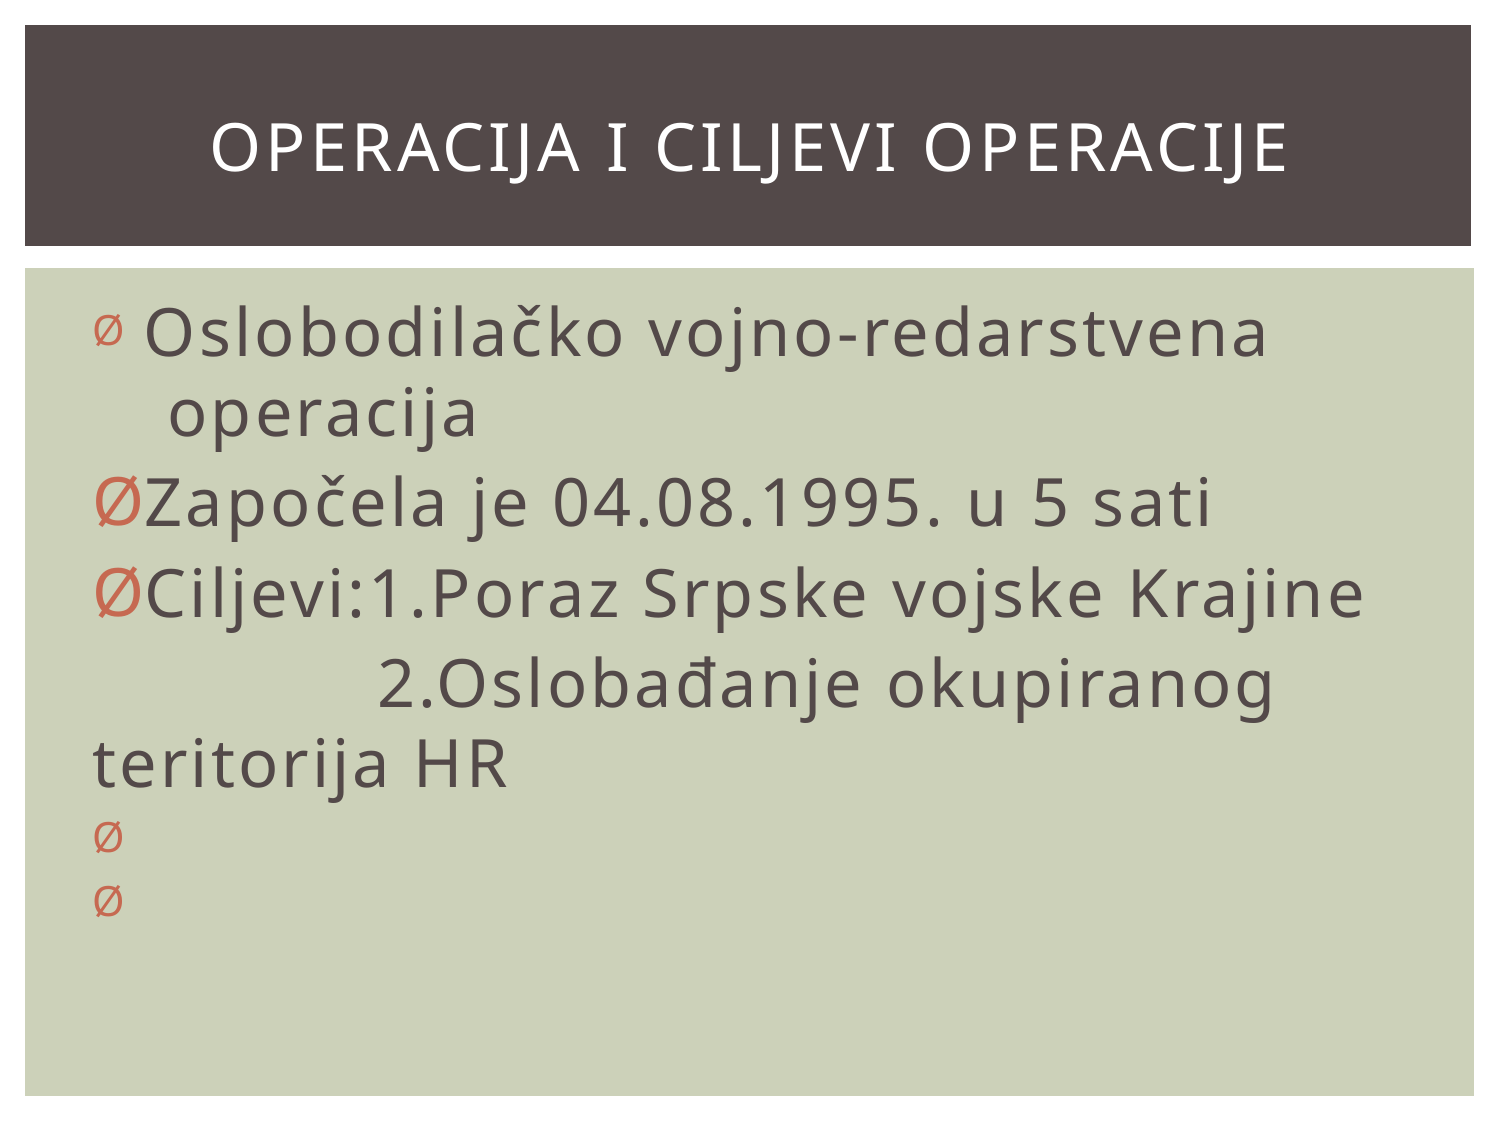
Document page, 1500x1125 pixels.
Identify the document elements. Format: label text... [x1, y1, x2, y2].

title Operacija i ciljevi OPERACIJE [62, 58, 1438, 232]
list Oslobodilačko vojno-redarstvena operacija Započela je 04.08.1995. u 5 sati Ciljevi:1.Poraz Srpske vojske Krajine 2.Oslobađanje okupiranog teritorija HR [62, 281, 1442, 1006]
